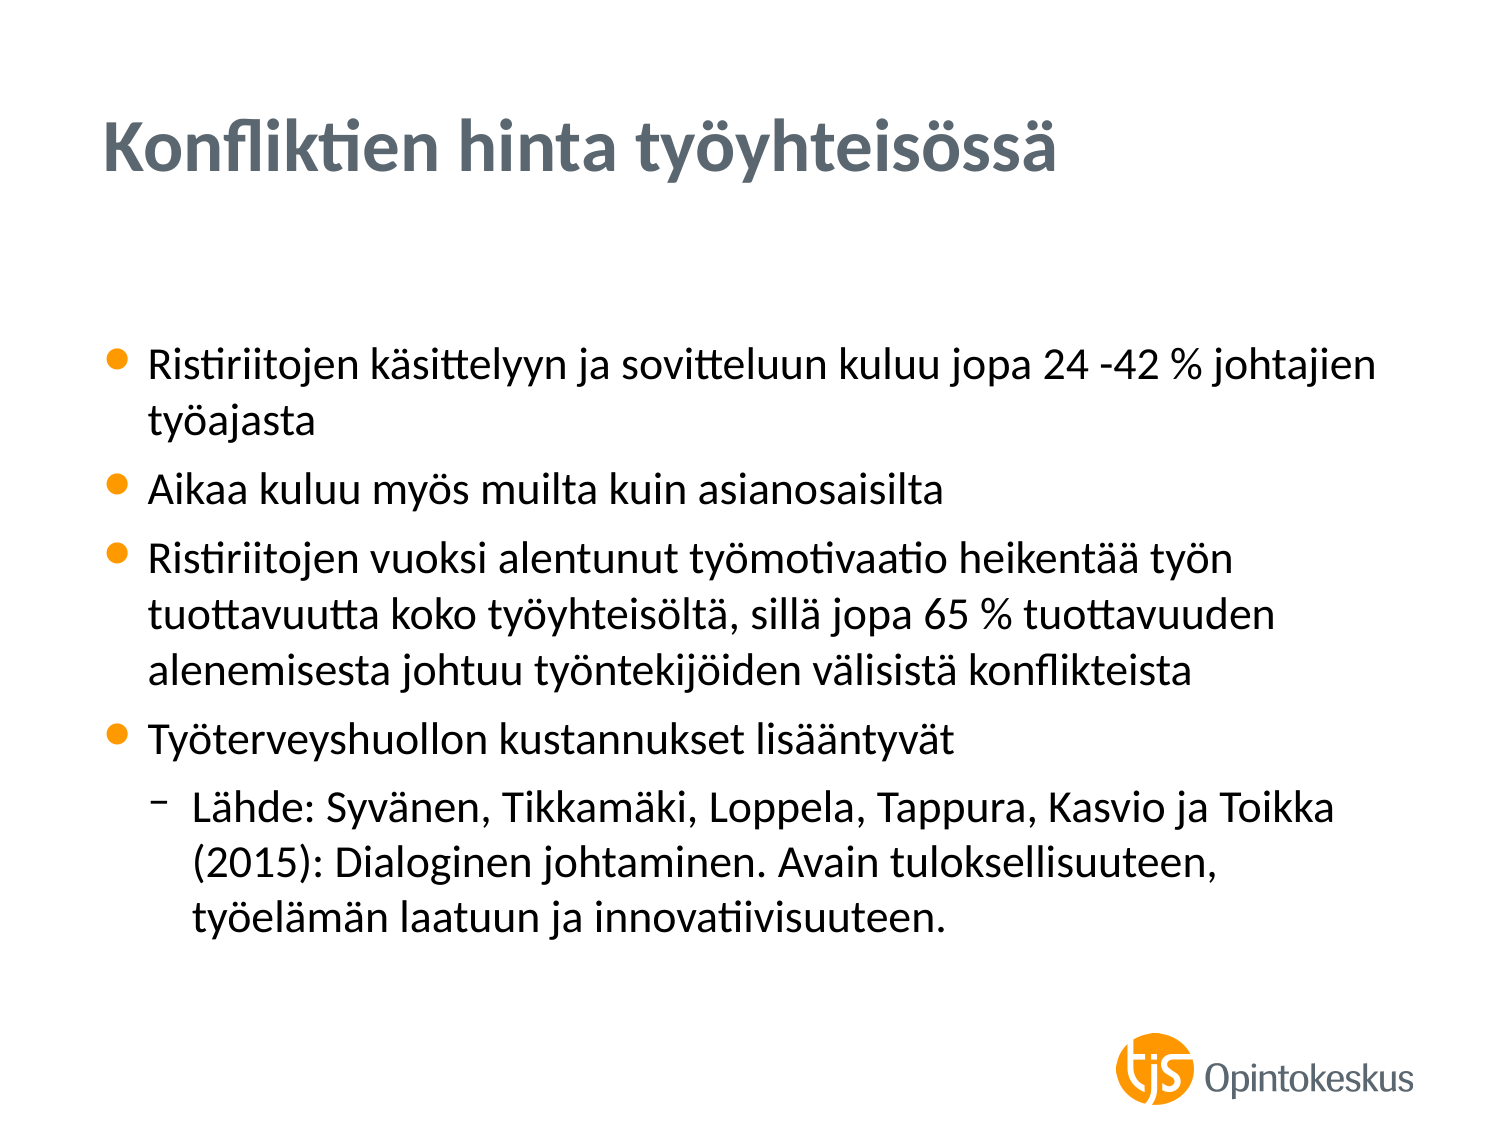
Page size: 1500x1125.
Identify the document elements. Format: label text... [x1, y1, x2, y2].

title Konfliktien hinta työyhteisössä [88, 88, 1412, 266]
picture [1116, 1033, 1413, 1105]
list Ristiriitojen käsittelyyn ja sovitteluun kuluu jopa 24 -42 % johtajien työajasta Aikaa kuluu myös muilta kuin asianosaisilta Ristiriitojen vuoksi alentunut työmotivaatio heikentää työn tuottavuutta koko työyhteisöltä, sillä jopa 65 % tuottavuuden alenemisesta johtuu työntekijöiden välisistä konflikteista Työterveyshuollon kustannukset lisääntyvät Lähde: Syvänen, Tikkamäki, Loppela, Tappura, Kasvio ja Toikka (2015): Dialoginen johtaminen. Avain tuloksellisuuteen, työelämän laatuun ja innovatiivisuuteen. [88, 324, 1412, 1004]
